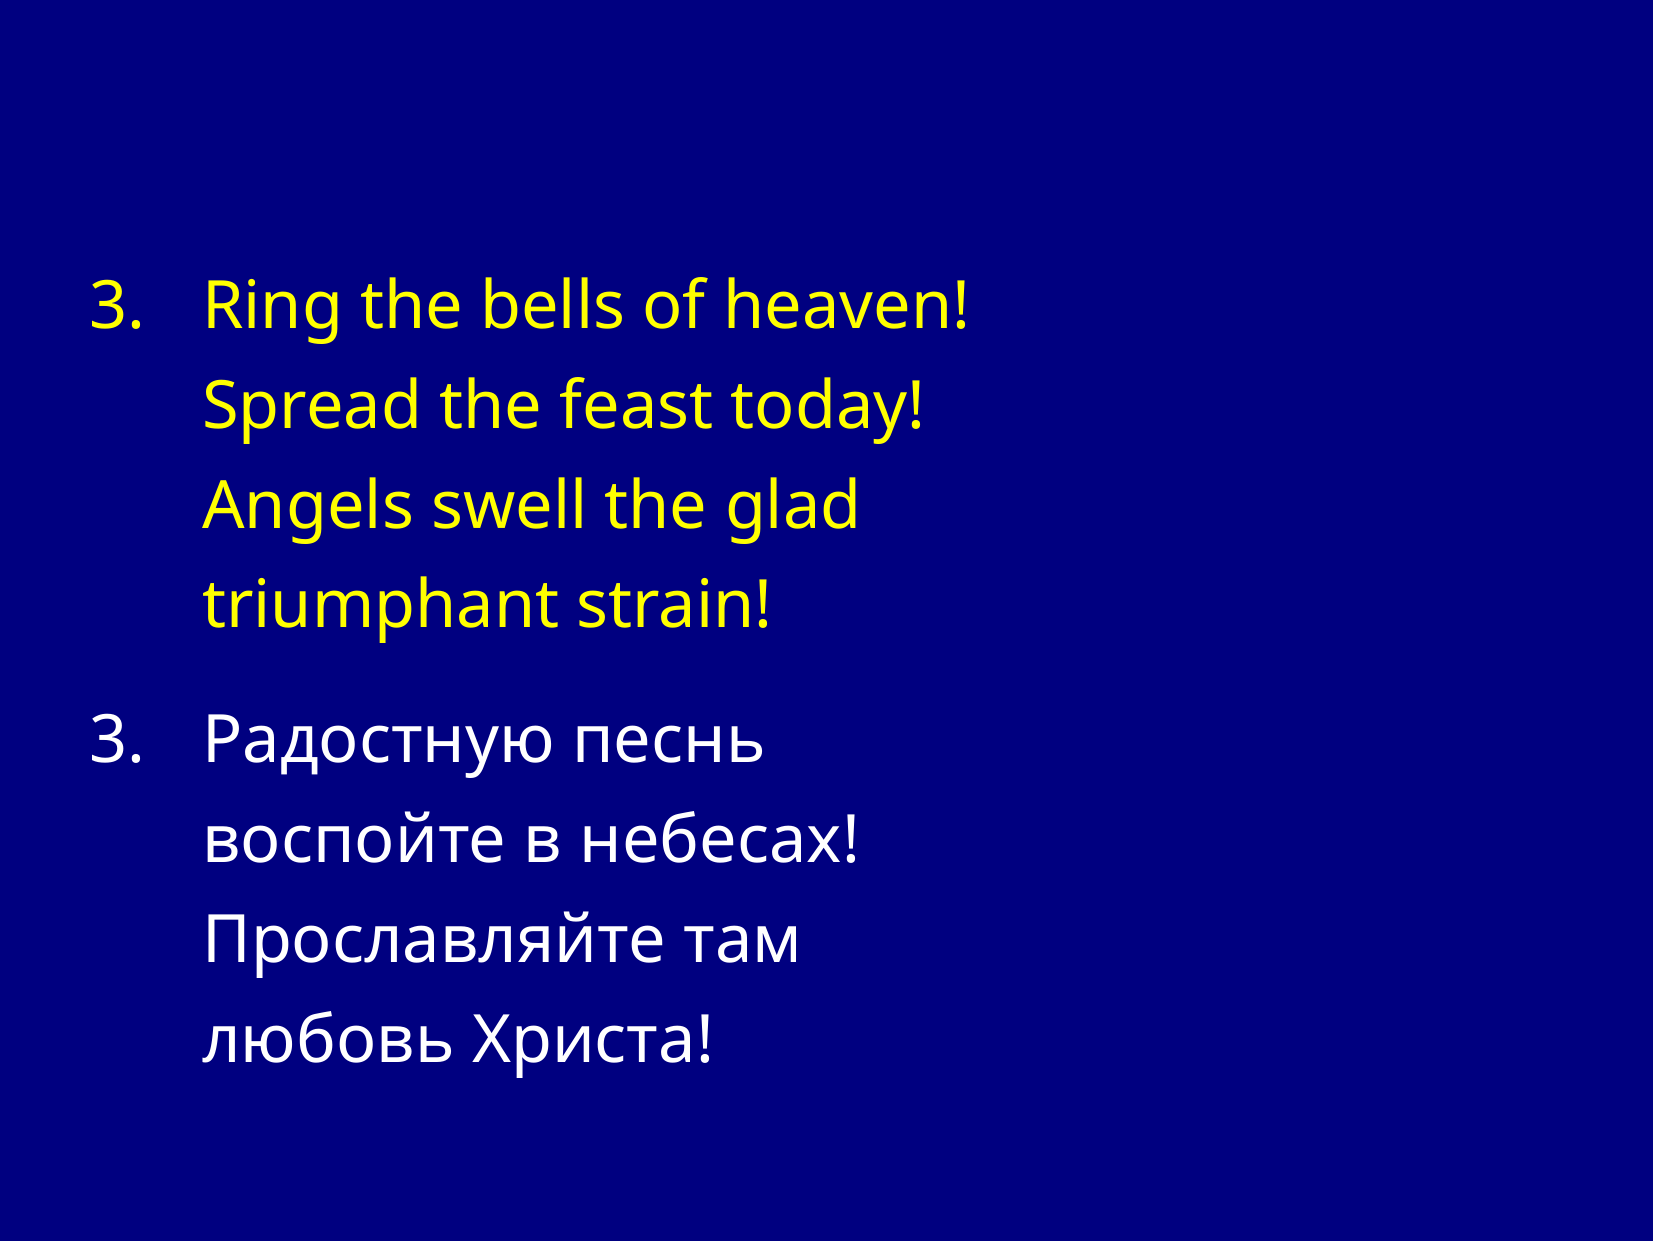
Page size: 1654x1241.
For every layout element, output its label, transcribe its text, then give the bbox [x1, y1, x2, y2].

text_box 3. Ring the bells of heaven! Spread the feast today! Angels swell the glad triumphant strain! [75, 150, 1576, 638]
text_box 3. Радостную песнь воспойте в небесах! Прославляйте там любовь Христа! [75, 675, 1576, 1163]
